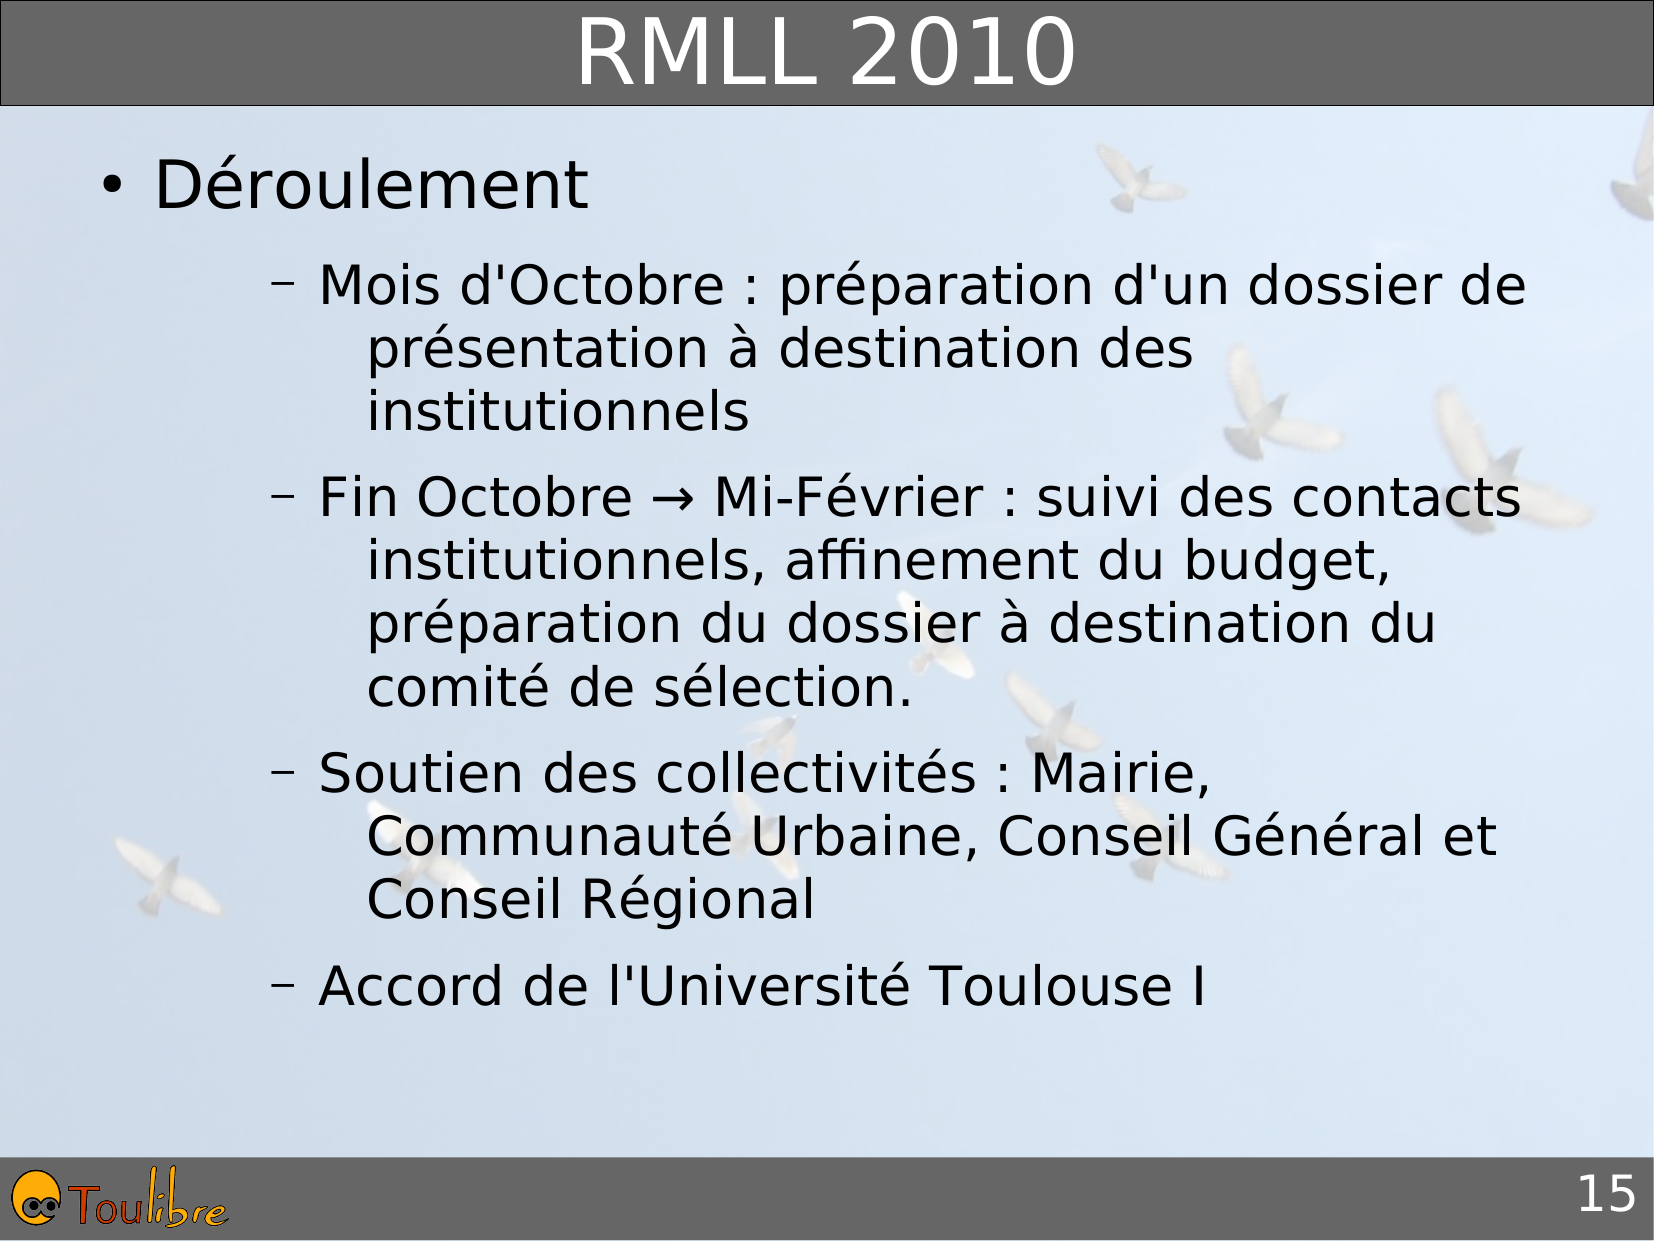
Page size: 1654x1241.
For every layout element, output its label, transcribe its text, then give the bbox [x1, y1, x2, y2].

picture [11, 1165, 229, 1228]
title RMLL 2010 [0, 0, 1654, 107]
list Déroulement Mois d'Octobre : préparation d'un dossier de présentation à destination des institutionnels Fin Octobre → Mi-Février : suivi des contacts institutionnels, affinement du budget, préparation du dossier à destination du comité de sélection. Soutien des collectivités : Mairie, Communauté Urbaine, Conseil Général et Conseil Régional Accord de l'Université Toulouse I [82, 146, 1571, 1094]
